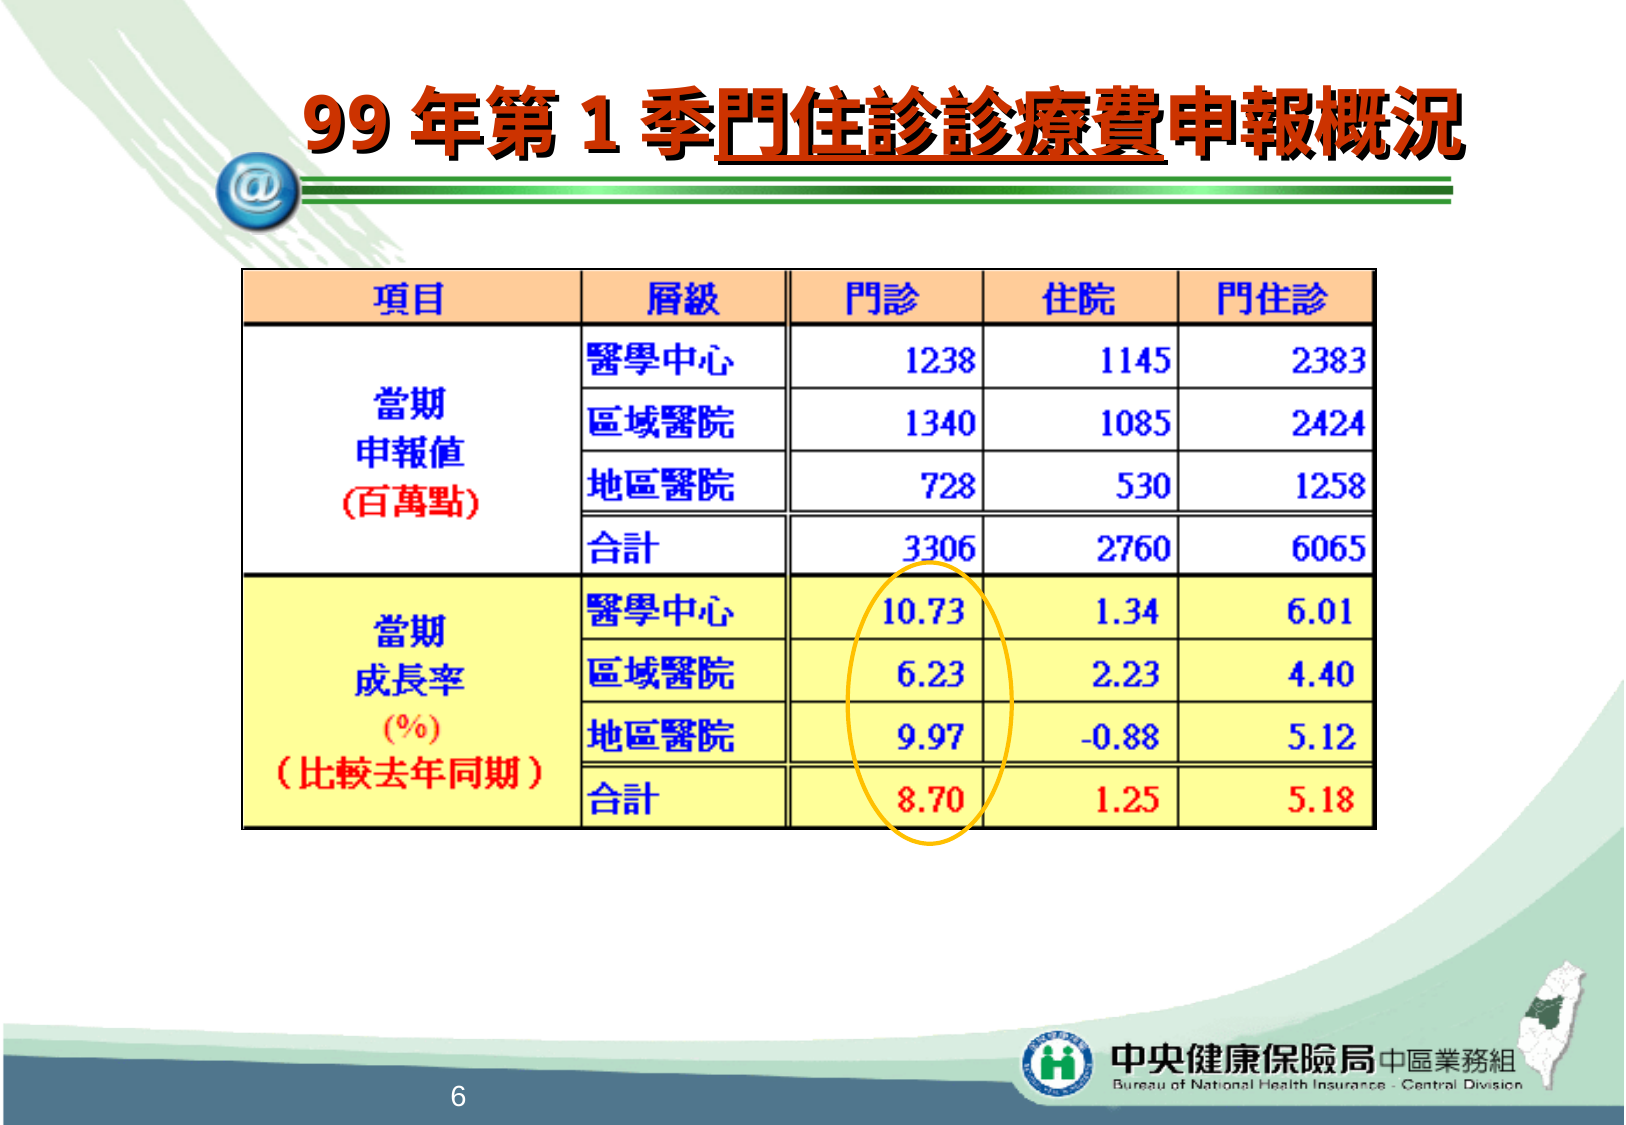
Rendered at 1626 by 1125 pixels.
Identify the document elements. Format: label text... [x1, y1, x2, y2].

picture [242, 269, 1375, 829]
text_box 99年第1季門住診診療費申報概況 [285, 22, 1596, 234]
text_box [435, 1065, 815, 1125]
picture [850, 565, 1009, 829]
